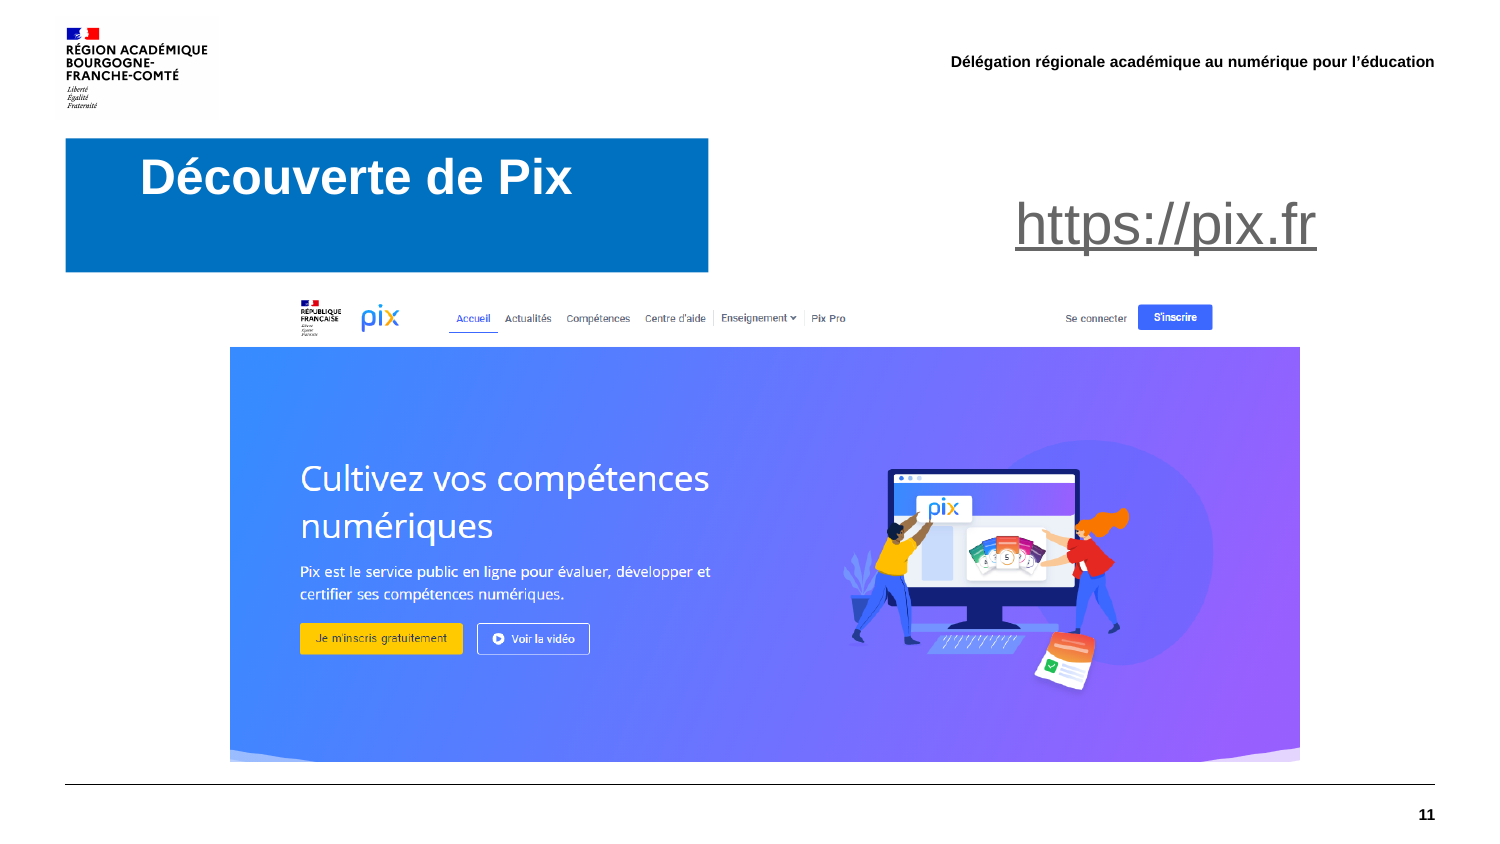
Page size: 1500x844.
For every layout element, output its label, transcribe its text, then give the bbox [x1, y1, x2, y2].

picture [230, 292, 1300, 783]
picture [55, 16, 219, 120]
slide_number <numéro> [1213, 784, 1436, 844]
list Découverte de Pix [65, 138, 709, 273]
text_box https://pix.fr [1000, 178, 1328, 284]
footer Délégation régionale académique au numérique pour l’éducation [470, 32, 1436, 92]
